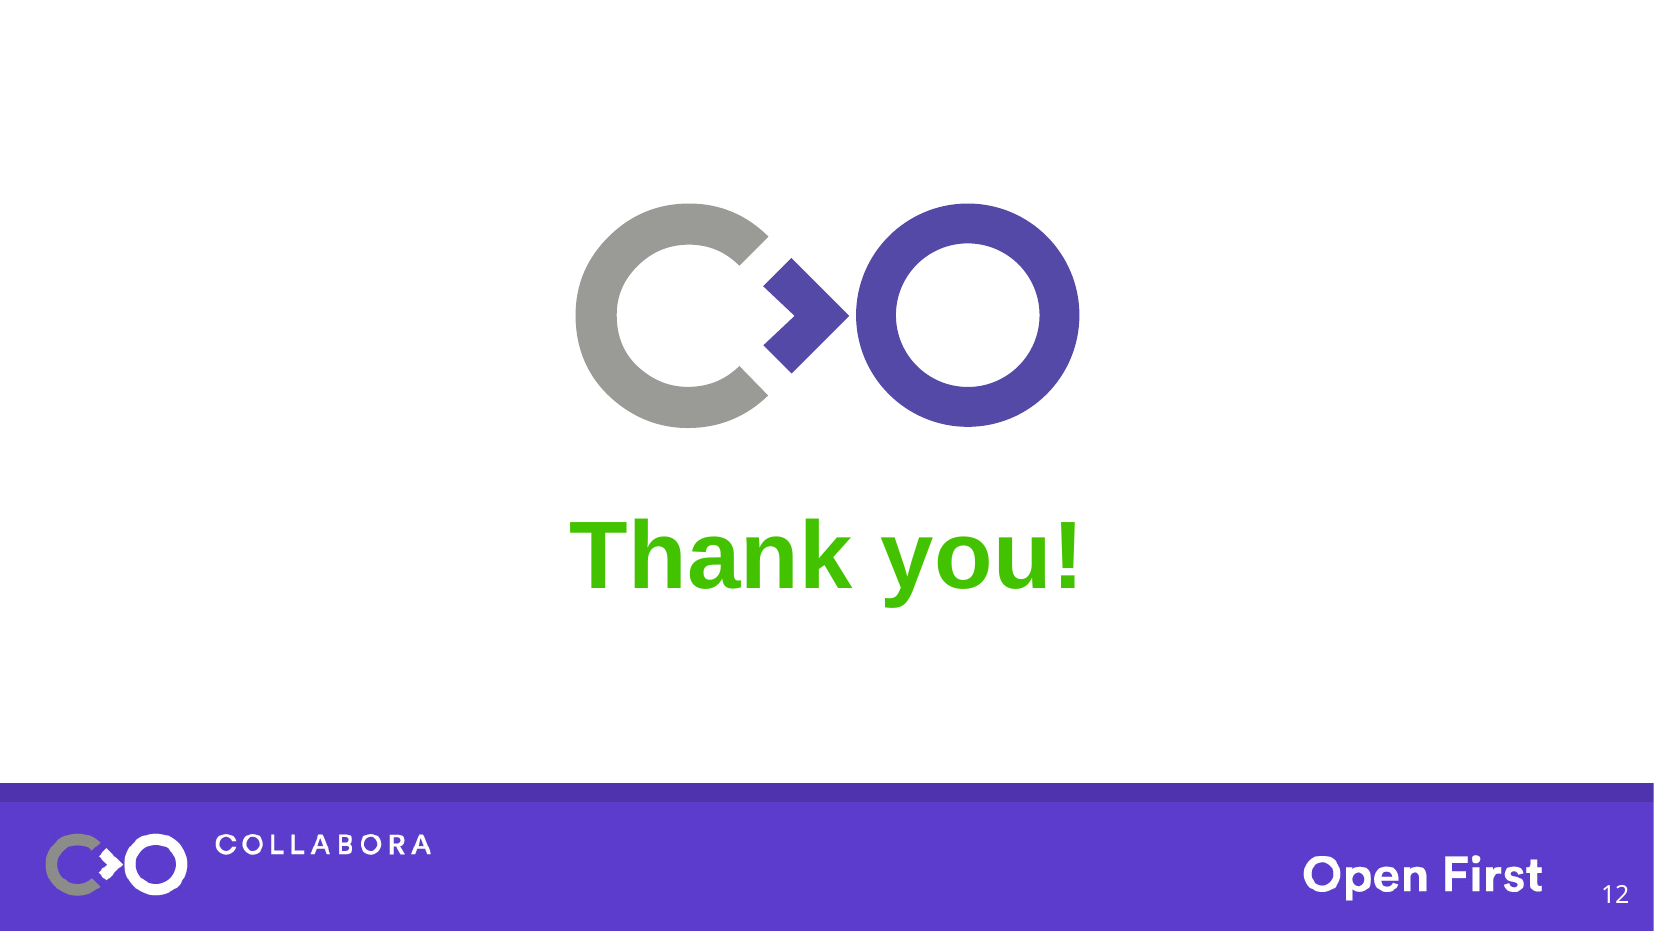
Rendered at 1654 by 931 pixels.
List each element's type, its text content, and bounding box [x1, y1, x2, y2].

title Thank you! [41, 495, 1614, 609]
text_box [763, 257, 850, 374]
text_box [575, 203, 769, 429]
picture [0, 0, 1654, 931]
text_box [856, 203, 1080, 427]
